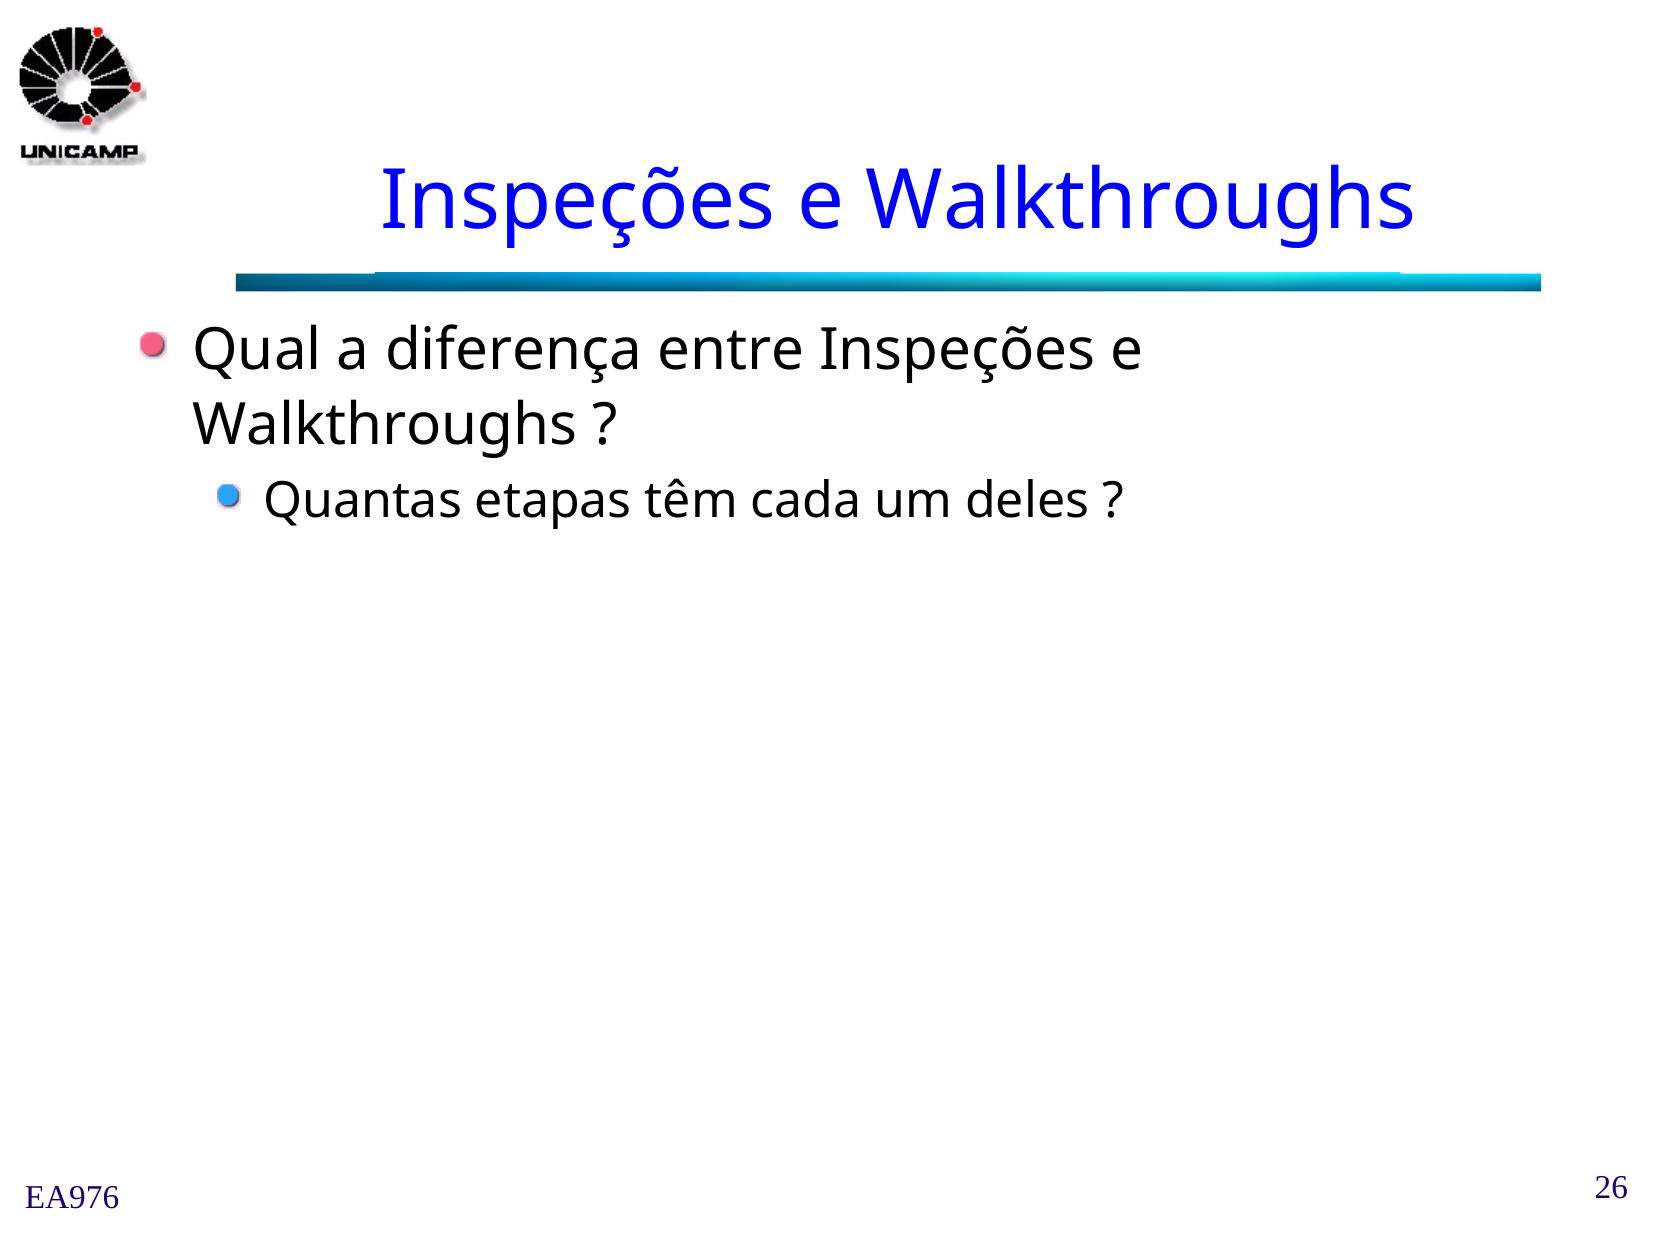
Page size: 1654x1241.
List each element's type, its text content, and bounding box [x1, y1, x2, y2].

list Qual a diferença entre Inspeções e Walkthroughs ? Quantas etapas têm cada um deles ? [121, 309, 1534, 1167]
picture [125, 272, 1654, 295]
title Inspeções e Walkthroughs [264, 57, 1534, 250]
